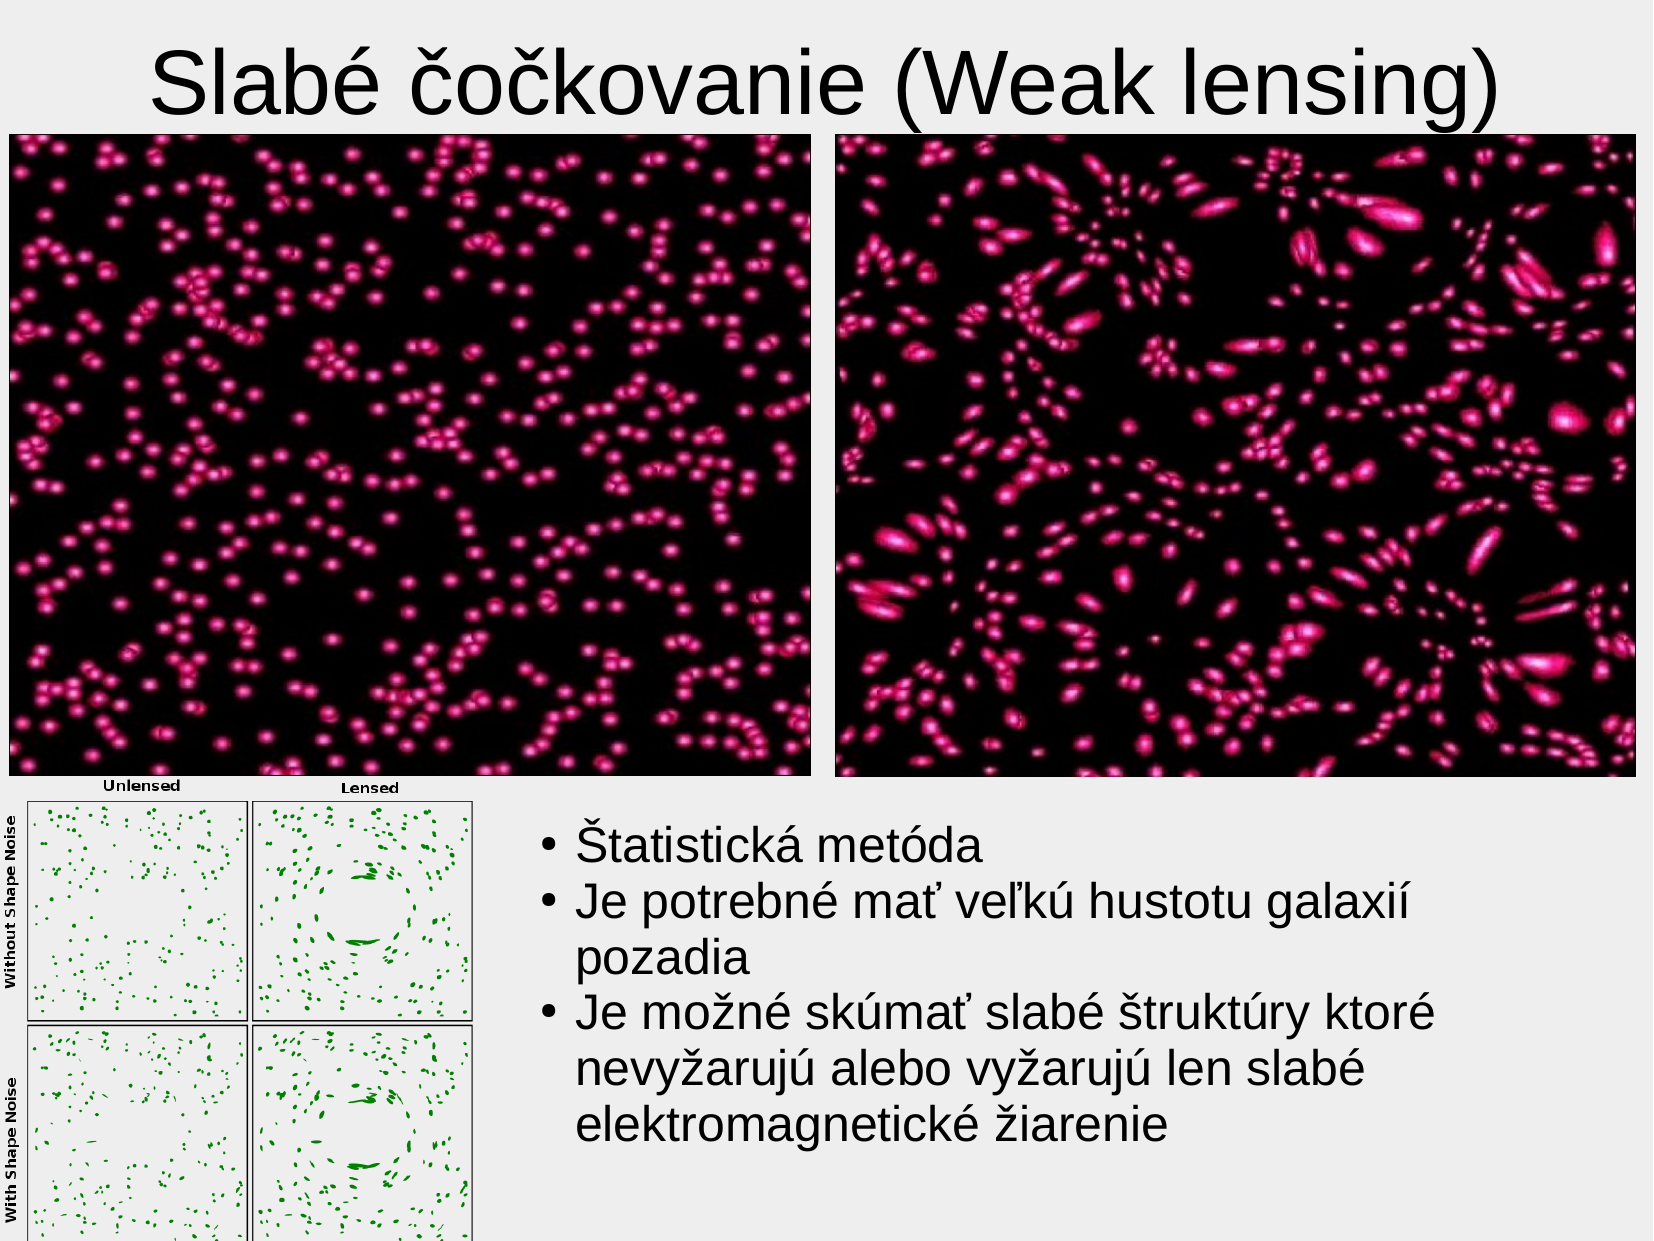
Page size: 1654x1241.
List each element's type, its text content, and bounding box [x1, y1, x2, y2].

title Slabé čočkovanie (Weak lensing) [82, 15, 1571, 151]
picture [0, 134, 811, 1241]
picture [835, 134, 1636, 777]
text_box Štatistická metóda Je potrebné mať veľkú hustotu galaxií pozadia Je možné skúmať slabé štruktúry ktoré nevyžarujú alebo vyžarujú len slabé elektromagnetické žiarenie [525, 810, 1516, 1160]
